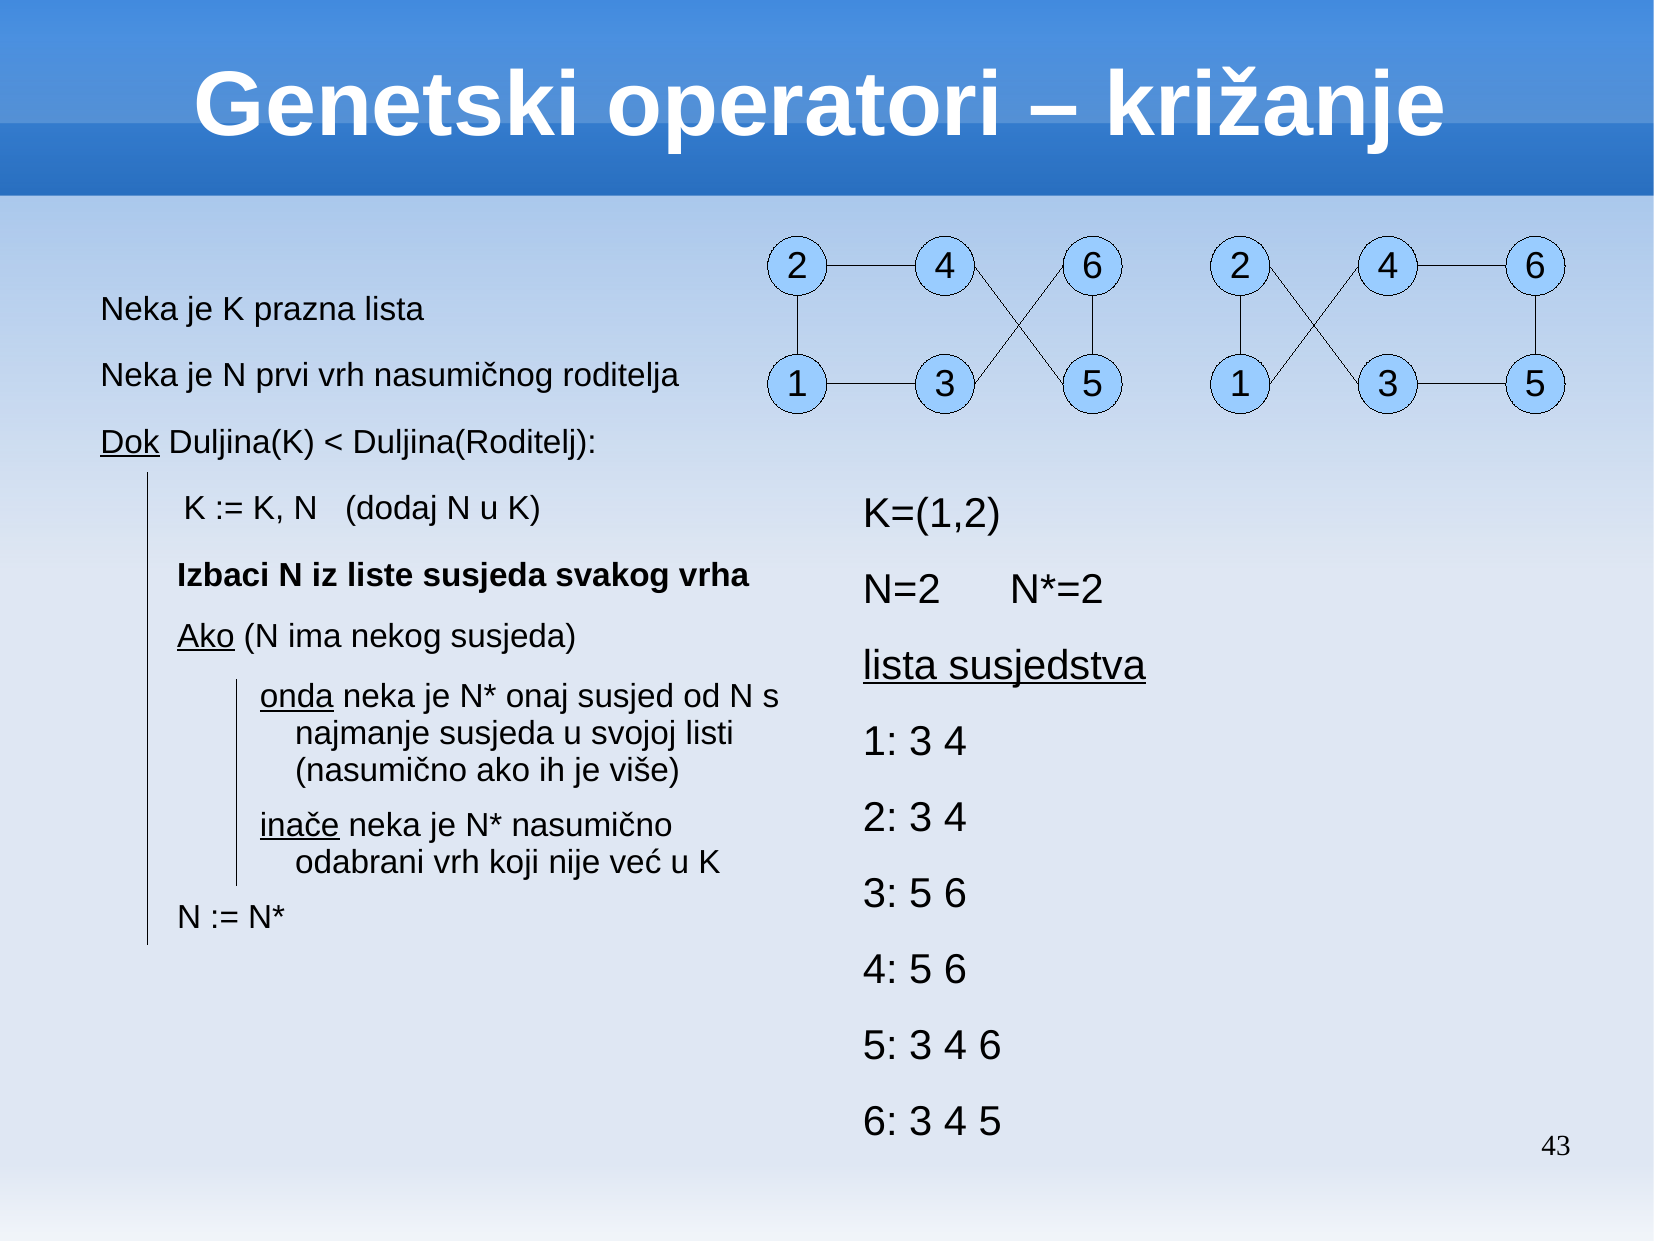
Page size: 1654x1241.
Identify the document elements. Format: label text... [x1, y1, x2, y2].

text_box 1 [767, 354, 827, 414]
title Genetski operatori – križanje [76, 0, 1565, 208]
text_box 2 [767, 236, 827, 296]
text_box 5 [1062, 354, 1123, 414]
text_box 3 [1358, 354, 1418, 414]
text_box 1 [1210, 354, 1270, 414]
text_box 3 [915, 354, 975, 414]
text_box 6 [1505, 236, 1566, 296]
text_box 5 [1505, 354, 1566, 414]
text_box 4 [915, 236, 975, 296]
list Neka je K prazna lista Neka je N prvi vrh nasumičnog roditelja Dok Duljina(K) < Duljina(Roditelj): K := K, N (dodaj N u K) Izbaci N iz liste susjeda svakog vrha Ako (N ima nekog susjeda) onda neka je N* onaj susjed od N s najmanje susjeda u svojoj listi (nasumično ako ih je više) inače neka je N* nasumično odabrani vrh koji nije već u K N := N* [82, 290, 809, 1134]
text_box 6 [1063, 236, 1123, 296]
list K=(1,2) N=2 N*=2 lista susjedstva 1: 3 4 2: 3 4 3: 5 6 4: 5 6 5: 3 4 6 6: 3 4 5 [845, 290, 1572, 1211]
text_box 4 [1358, 236, 1418, 296]
picture [0, 0, 1654, 1241]
text_box 2 [1210, 236, 1270, 296]
